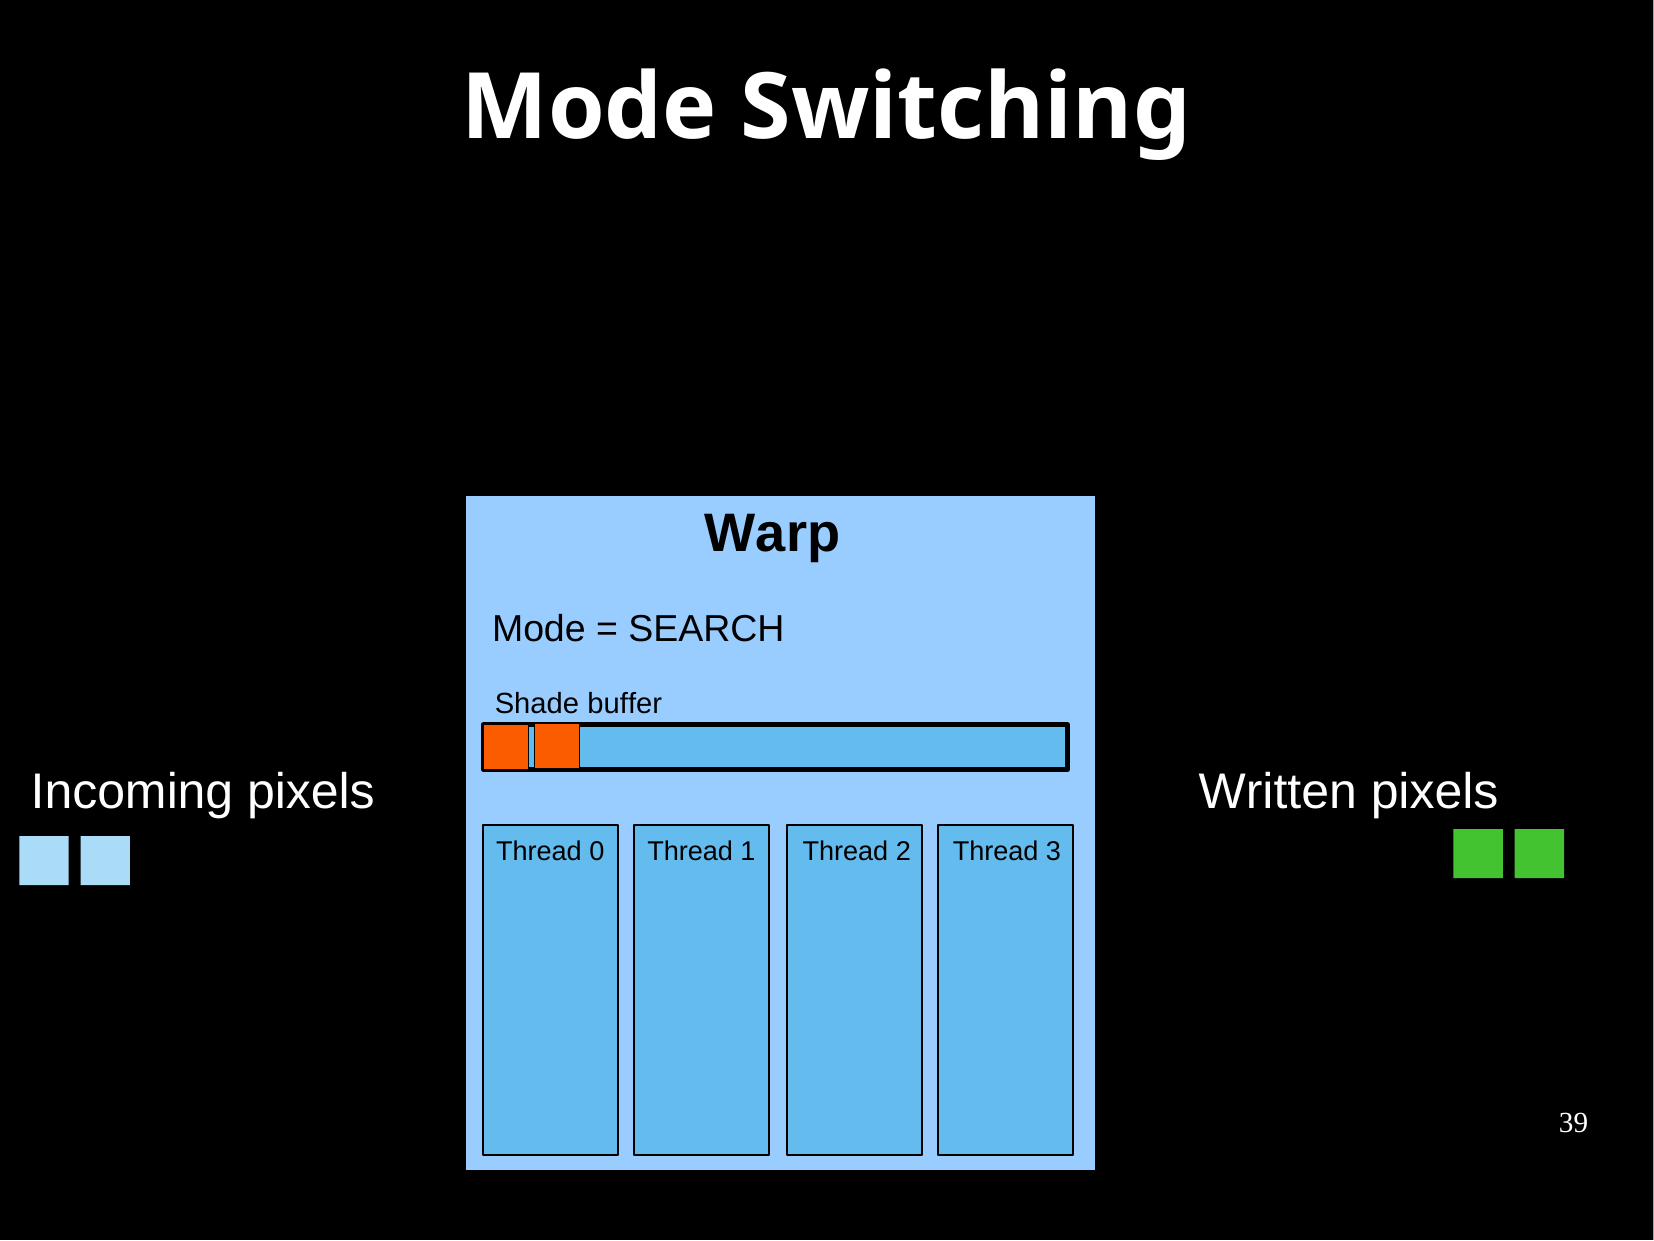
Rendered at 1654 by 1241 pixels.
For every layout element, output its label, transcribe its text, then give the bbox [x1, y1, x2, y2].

text_box Thread 3 [938, 828, 1082, 874]
title Mode Switching [0, 0, 1654, 207]
text_box [1514, 865, 1565, 879]
text_box Thread 0 [481, 828, 625, 874]
text_box Incoming pixels [15, 756, 406, 865]
text_box Mode = SEARCH [477, 600, 808, 657]
text_box [465, 495, 1096, 1171]
text_box [1453, 865, 1503, 879]
text_box Thread 1 [632, 828, 776, 874]
text_box [19, 865, 69, 886]
text_box Shade buffer [480, 679, 766, 737]
text_box Thread 2 [787, 828, 932, 874]
text_box [80, 865, 130, 886]
text_box Written pixels [1183, 756, 1574, 865]
text_box Warp [690, 495, 991, 571]
